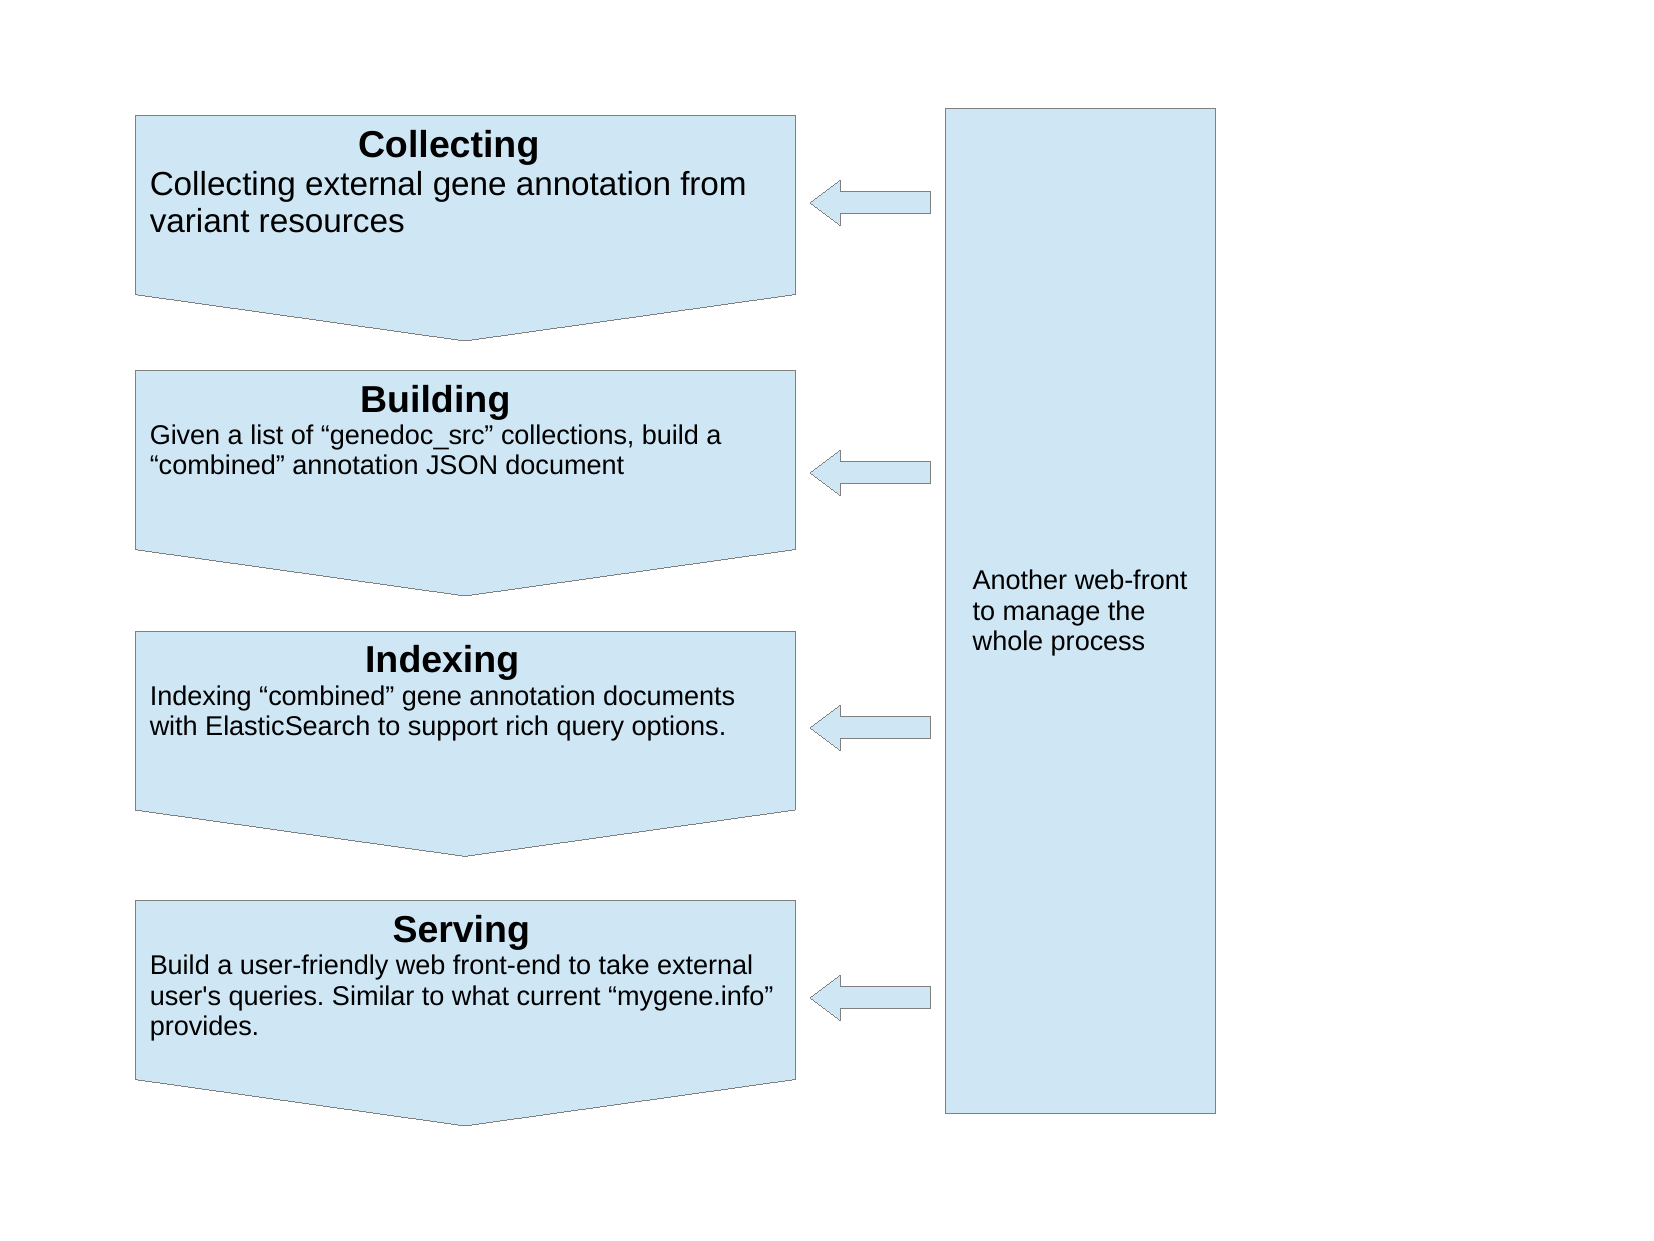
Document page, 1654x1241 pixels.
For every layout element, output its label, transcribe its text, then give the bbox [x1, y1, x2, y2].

text_box [810, 705, 931, 751]
text_box Another web-front to manage the whole process [945, 108, 1216, 1114]
text_box Building Given a list of “genedoc_src” collections, build a “combined” annotation JSON document [135, 370, 796, 596]
text_box [810, 180, 931, 226]
text_box Serving Build a user-friendly web front-end to take external user's queries. Similar to what current “mygene.info” provides. [135, 900, 796, 1126]
text_box [810, 450, 931, 496]
text_box Indexing Indexing “combined” gene annotation documents with ElasticSearch to support rich query options. [135, 631, 796, 857]
text_box [810, 975, 931, 1021]
text_box Collecting Collecting external gene annotation from variant resources [135, 115, 796, 341]
